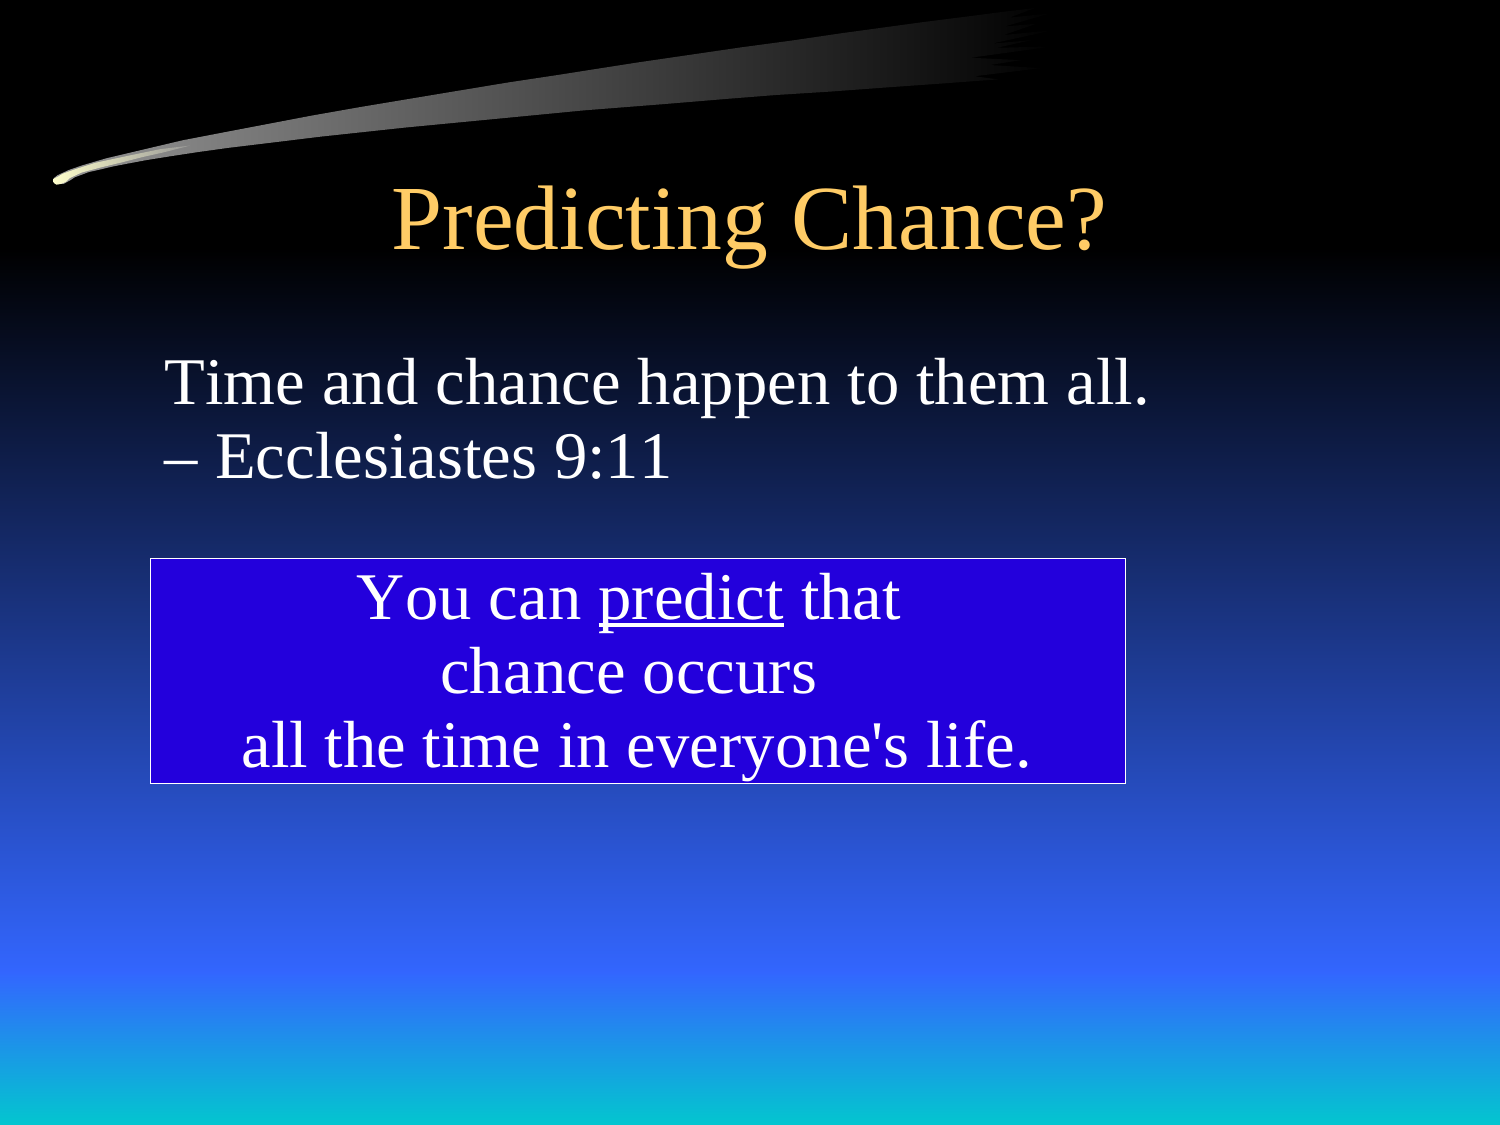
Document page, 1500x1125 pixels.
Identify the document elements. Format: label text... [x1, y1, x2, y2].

text_box You can predict that chance occurs all the time in everyone's life. [150, 558, 1126, 784]
text_box Time and chance happen to them all. – Ecclesiastes 9:11 [150, 337, 1276, 501]
title Predicting Chance? [112, 124, 1388, 313]
